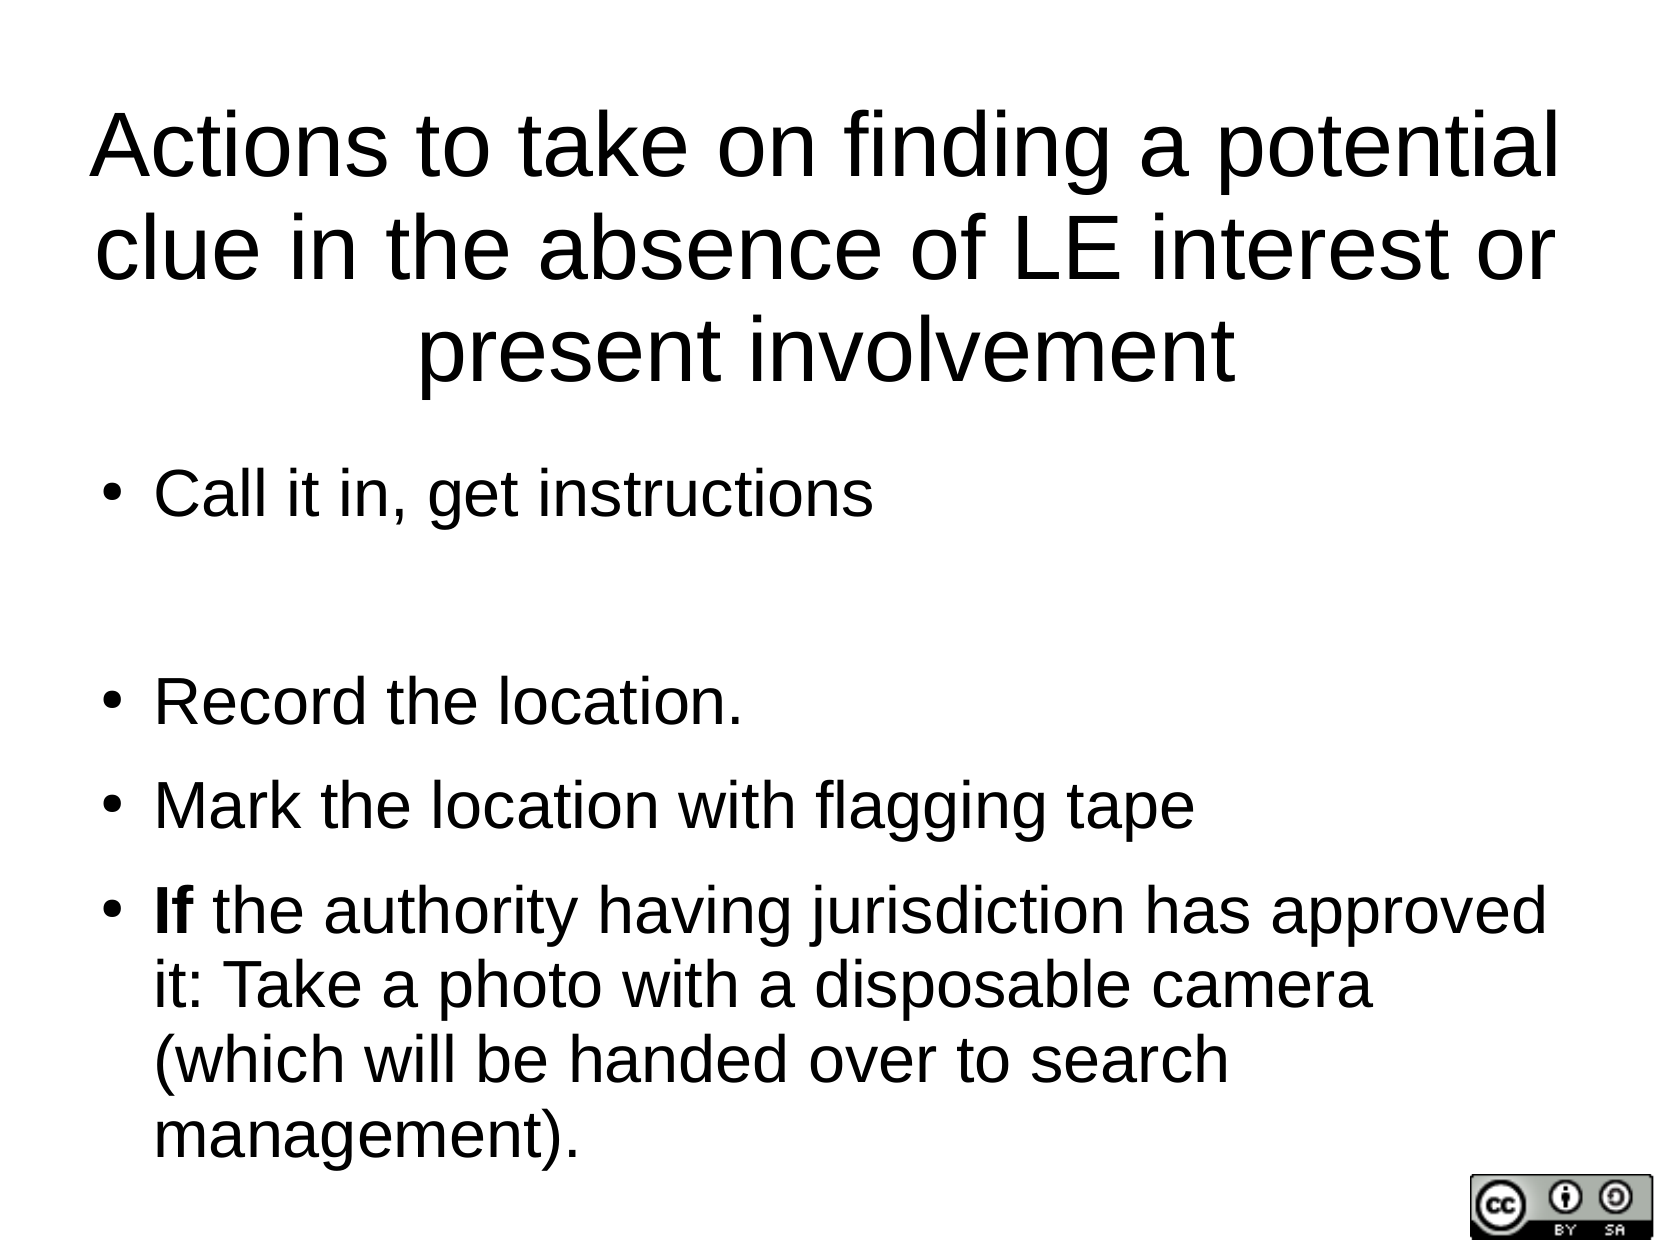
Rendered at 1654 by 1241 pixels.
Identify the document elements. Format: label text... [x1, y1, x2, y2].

list Call it in, get instructions Record the location. Mark the location with flagging tape If the authority having jurisdiction has approved it: Take a photo with a disposable camera (which will be handed over to search management). [82, 455, 1571, 1175]
title Actions to take on finding a potential clue in the absence of LE interest or present involvement [82, 93, 1571, 402]
picture [1470, 1174, 1654, 1240]
